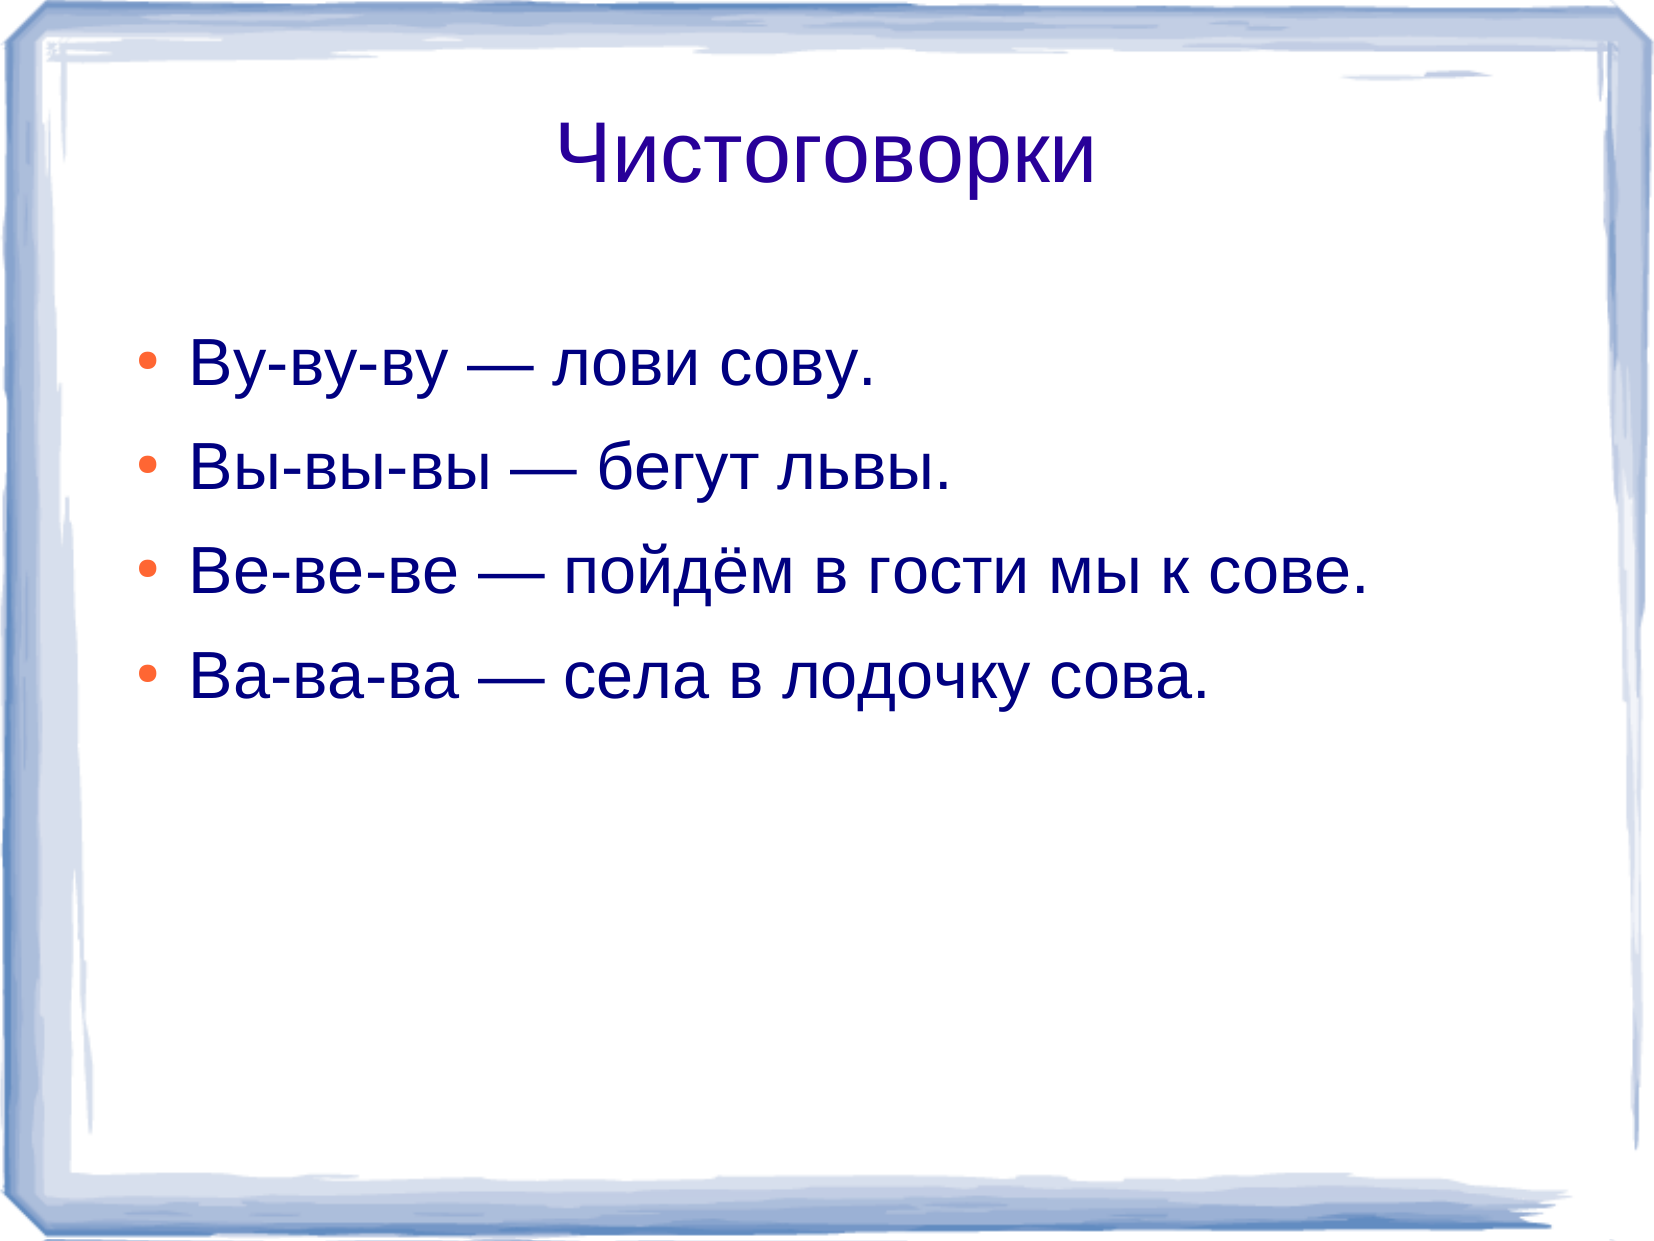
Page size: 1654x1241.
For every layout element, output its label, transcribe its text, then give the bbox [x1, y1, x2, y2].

picture [0, 0, 1654, 1241]
title Чистоговорки [82, 49, 1571, 257]
list Ву-ву-ву — лови сову. Вы-вы-вы — бегут львы. Ве-ве-ве — пойдём в гости мы к сове. Ва-ва-ва — села в лодочку сова. [118, 324, 1571, 1144]
